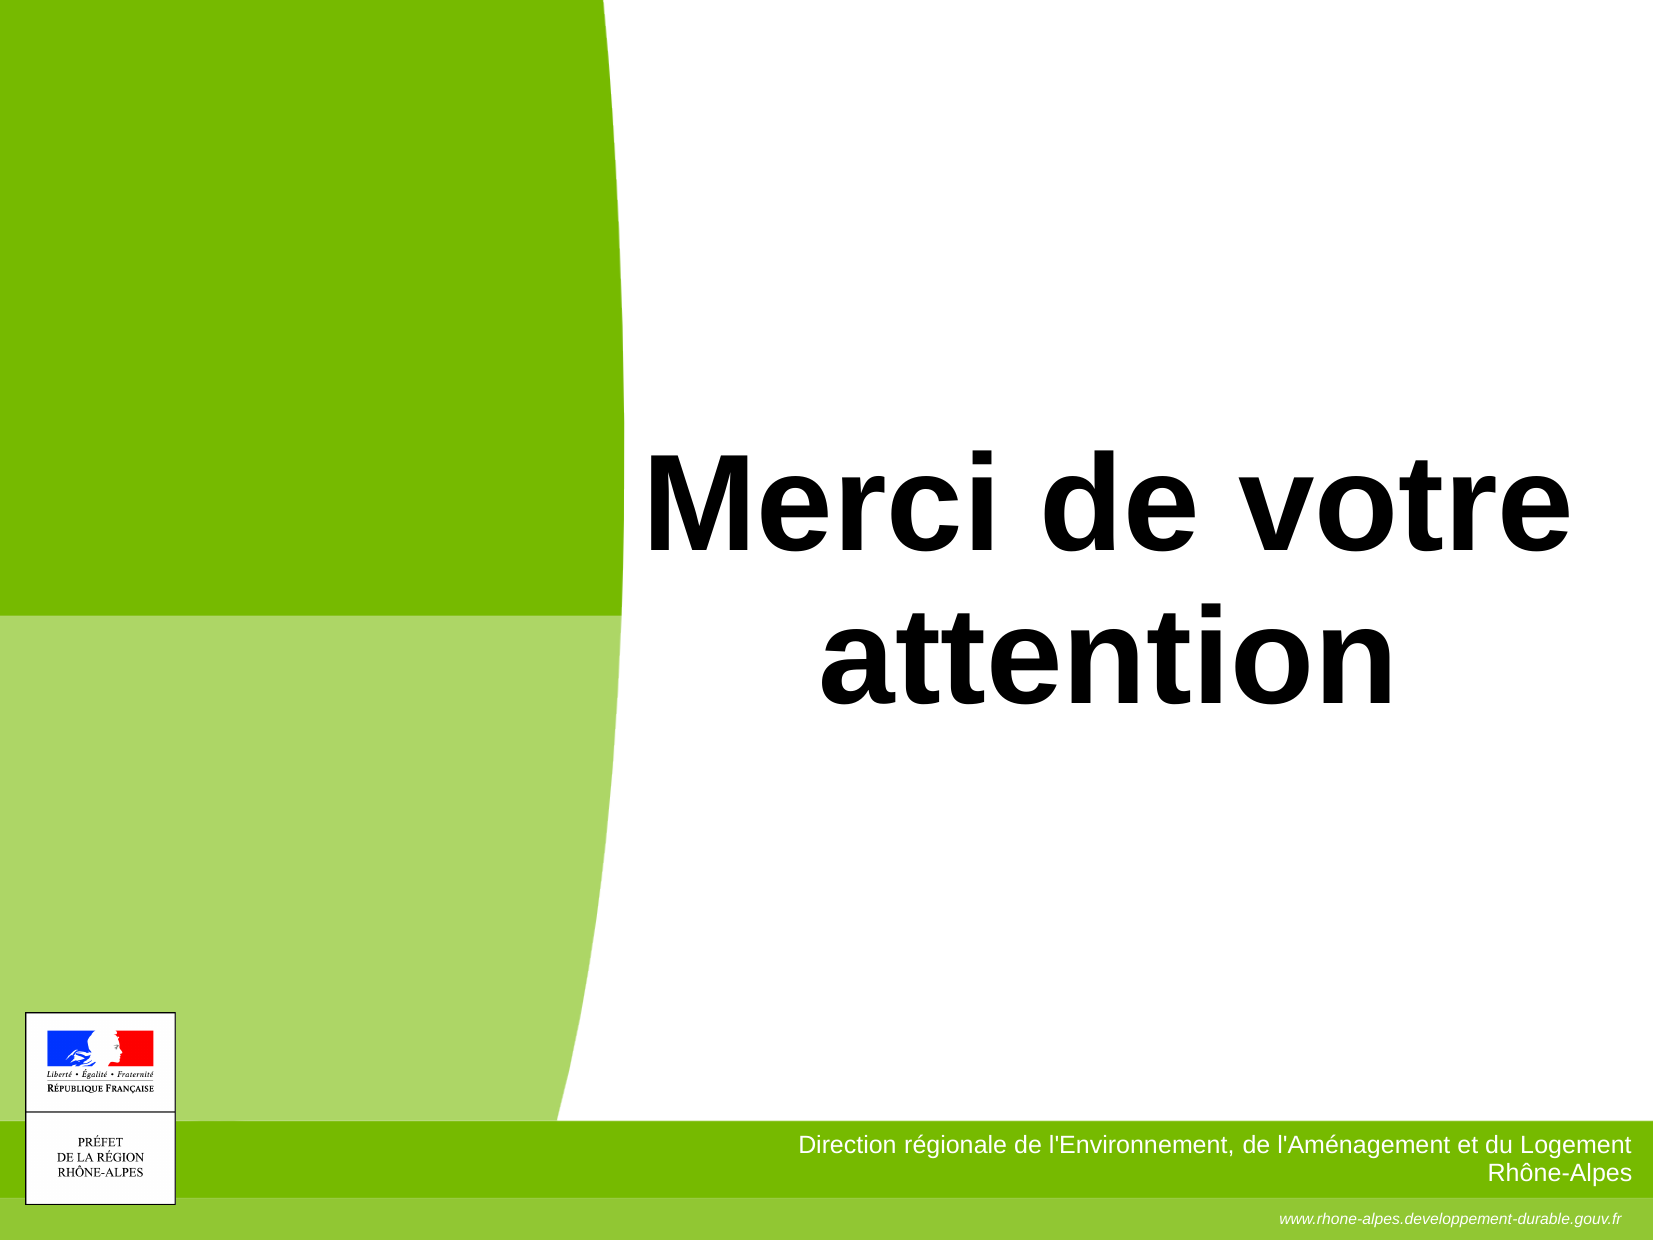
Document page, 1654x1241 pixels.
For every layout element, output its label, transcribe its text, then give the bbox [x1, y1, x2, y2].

picture [0, 0, 1653, 1240]
text_box Merci de votre attention [627, 418, 1629, 741]
